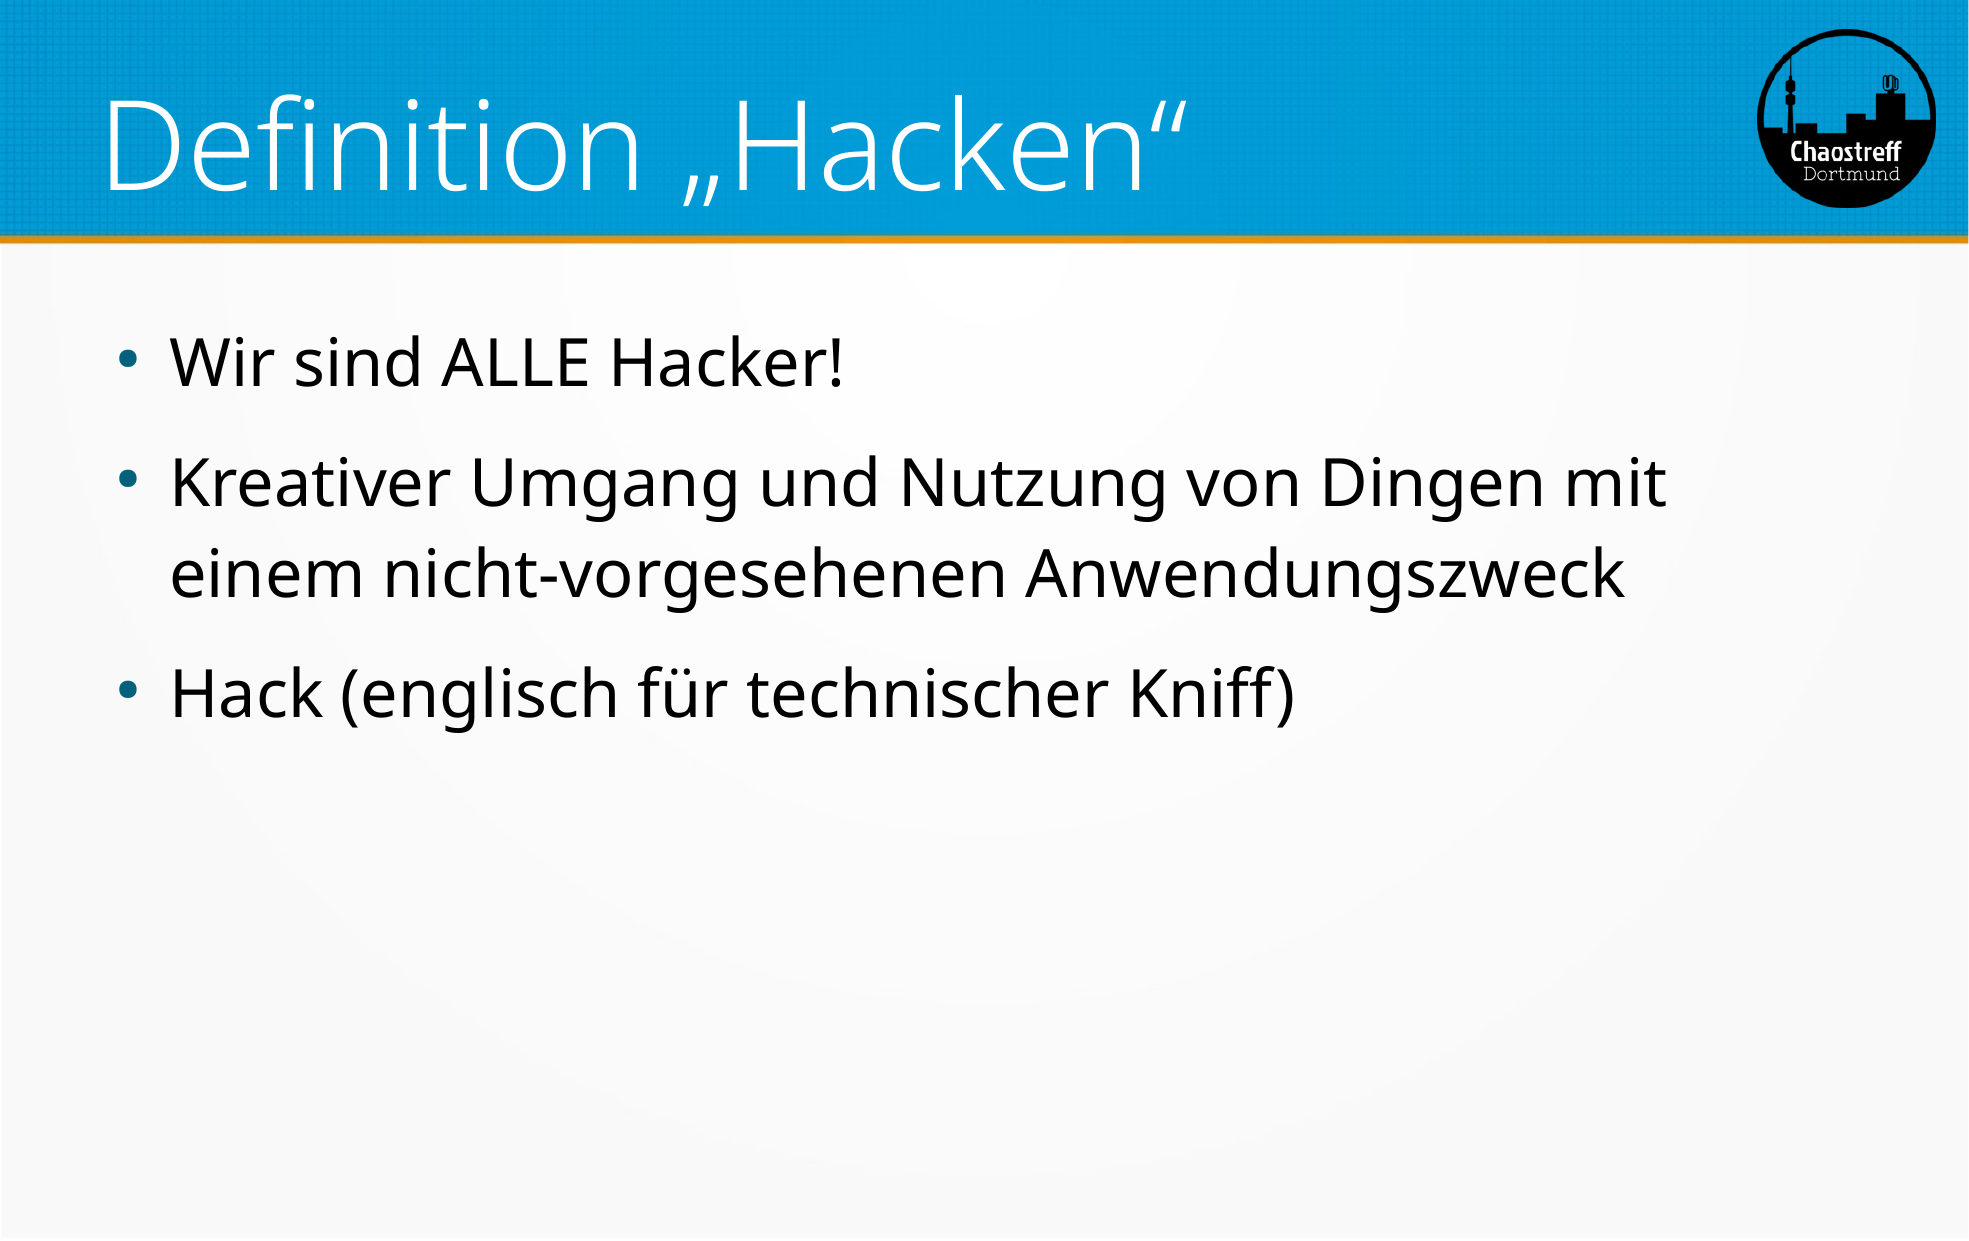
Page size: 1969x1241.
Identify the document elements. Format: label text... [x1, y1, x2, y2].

title Definition „Hacken“ [98, 19, 1870, 227]
list Wir sind ALLE Hacker! Kreativer Umgang und Nutzung von Dingen mit einem nicht-vorgesehenen Anwendungszweck Hack (englisch für technischer Kniff) [98, 315, 1861, 1081]
picture [1870, 34, 1935, 204]
picture [0, 233, 1969, 1241]
